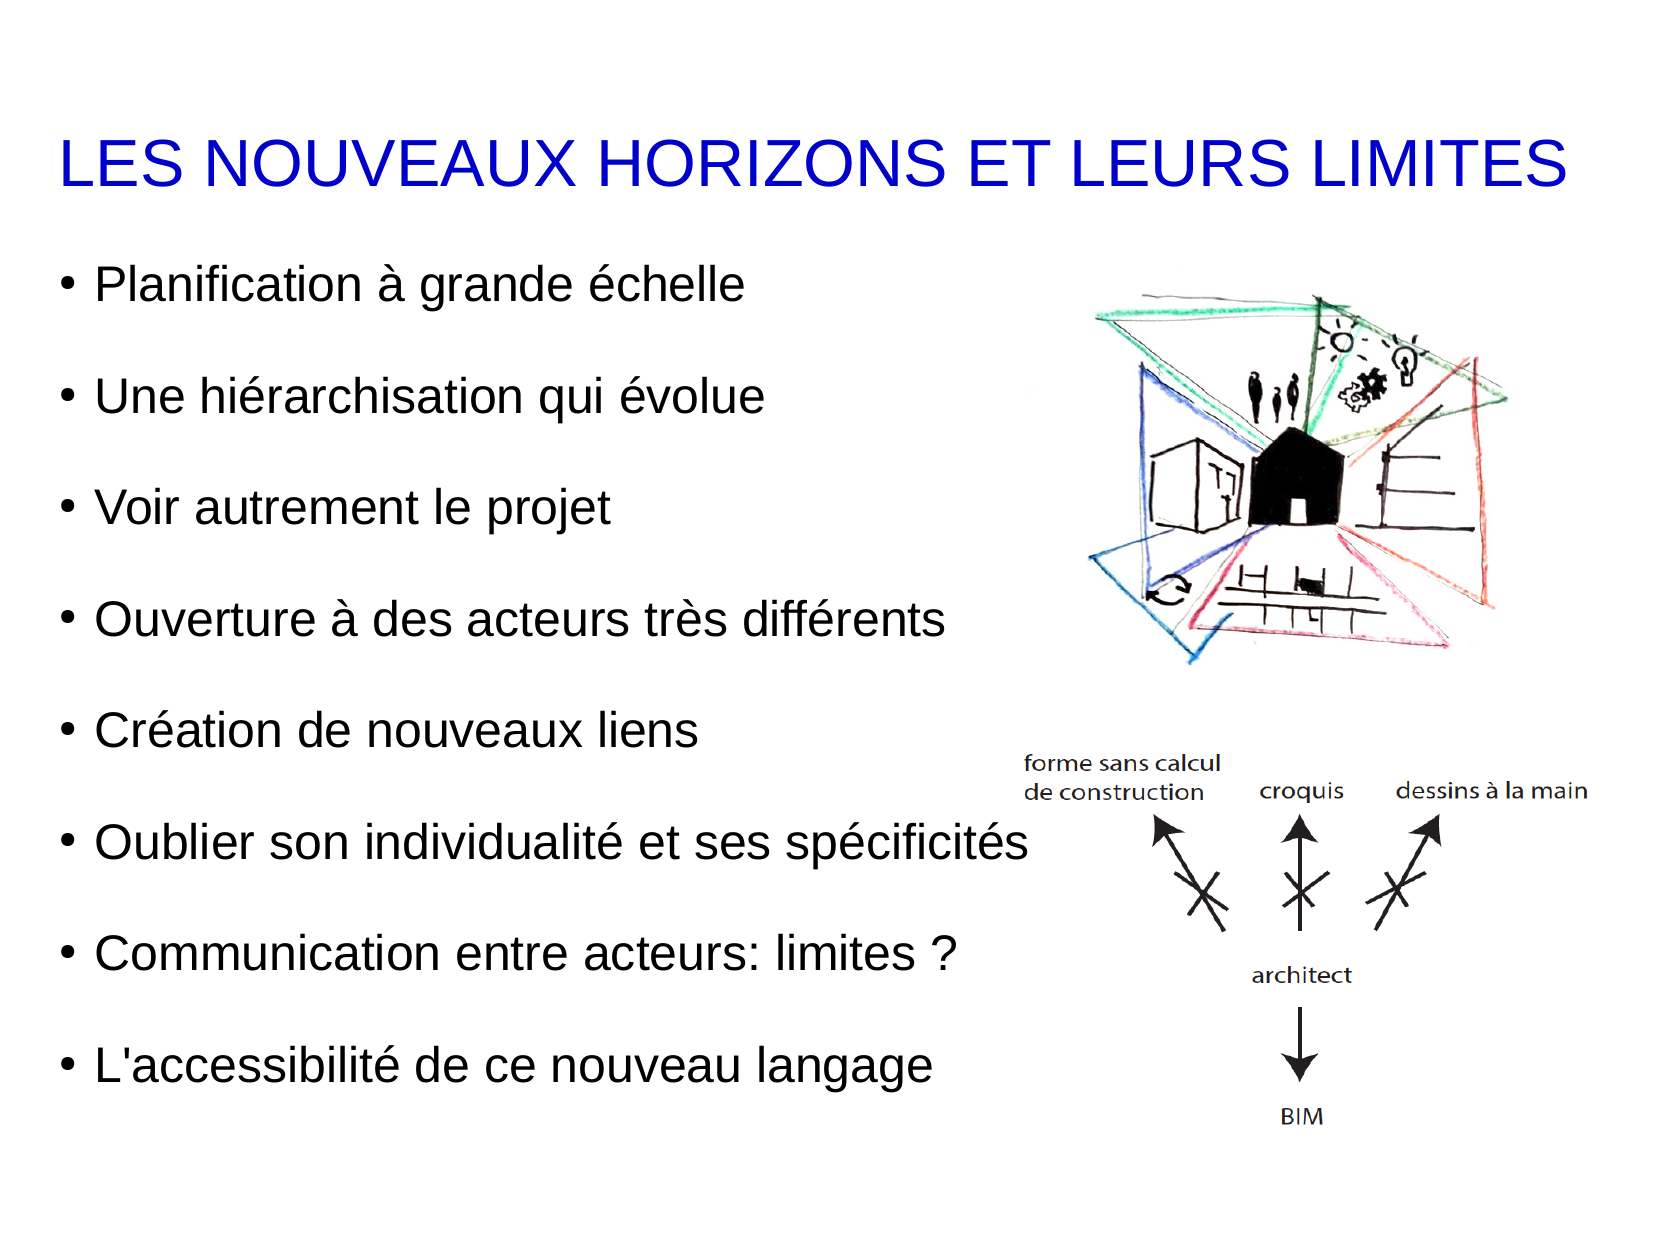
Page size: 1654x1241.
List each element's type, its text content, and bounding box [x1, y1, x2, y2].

subtitle LES NOUVEAUX HORIZONS ET LEURS LIMITES Planification à grande échelle Une hiérarchisation qui évolue Voir autrement le projet Ouverture à des acteurs très différents Création de nouveaux liens Oublier son individualité et ses spécificités Communication entre acteurs: limites ? L'accessibilité de ce nouveau langage [59, 51, 1583, 1111]
picture [980, 718, 1642, 1170]
